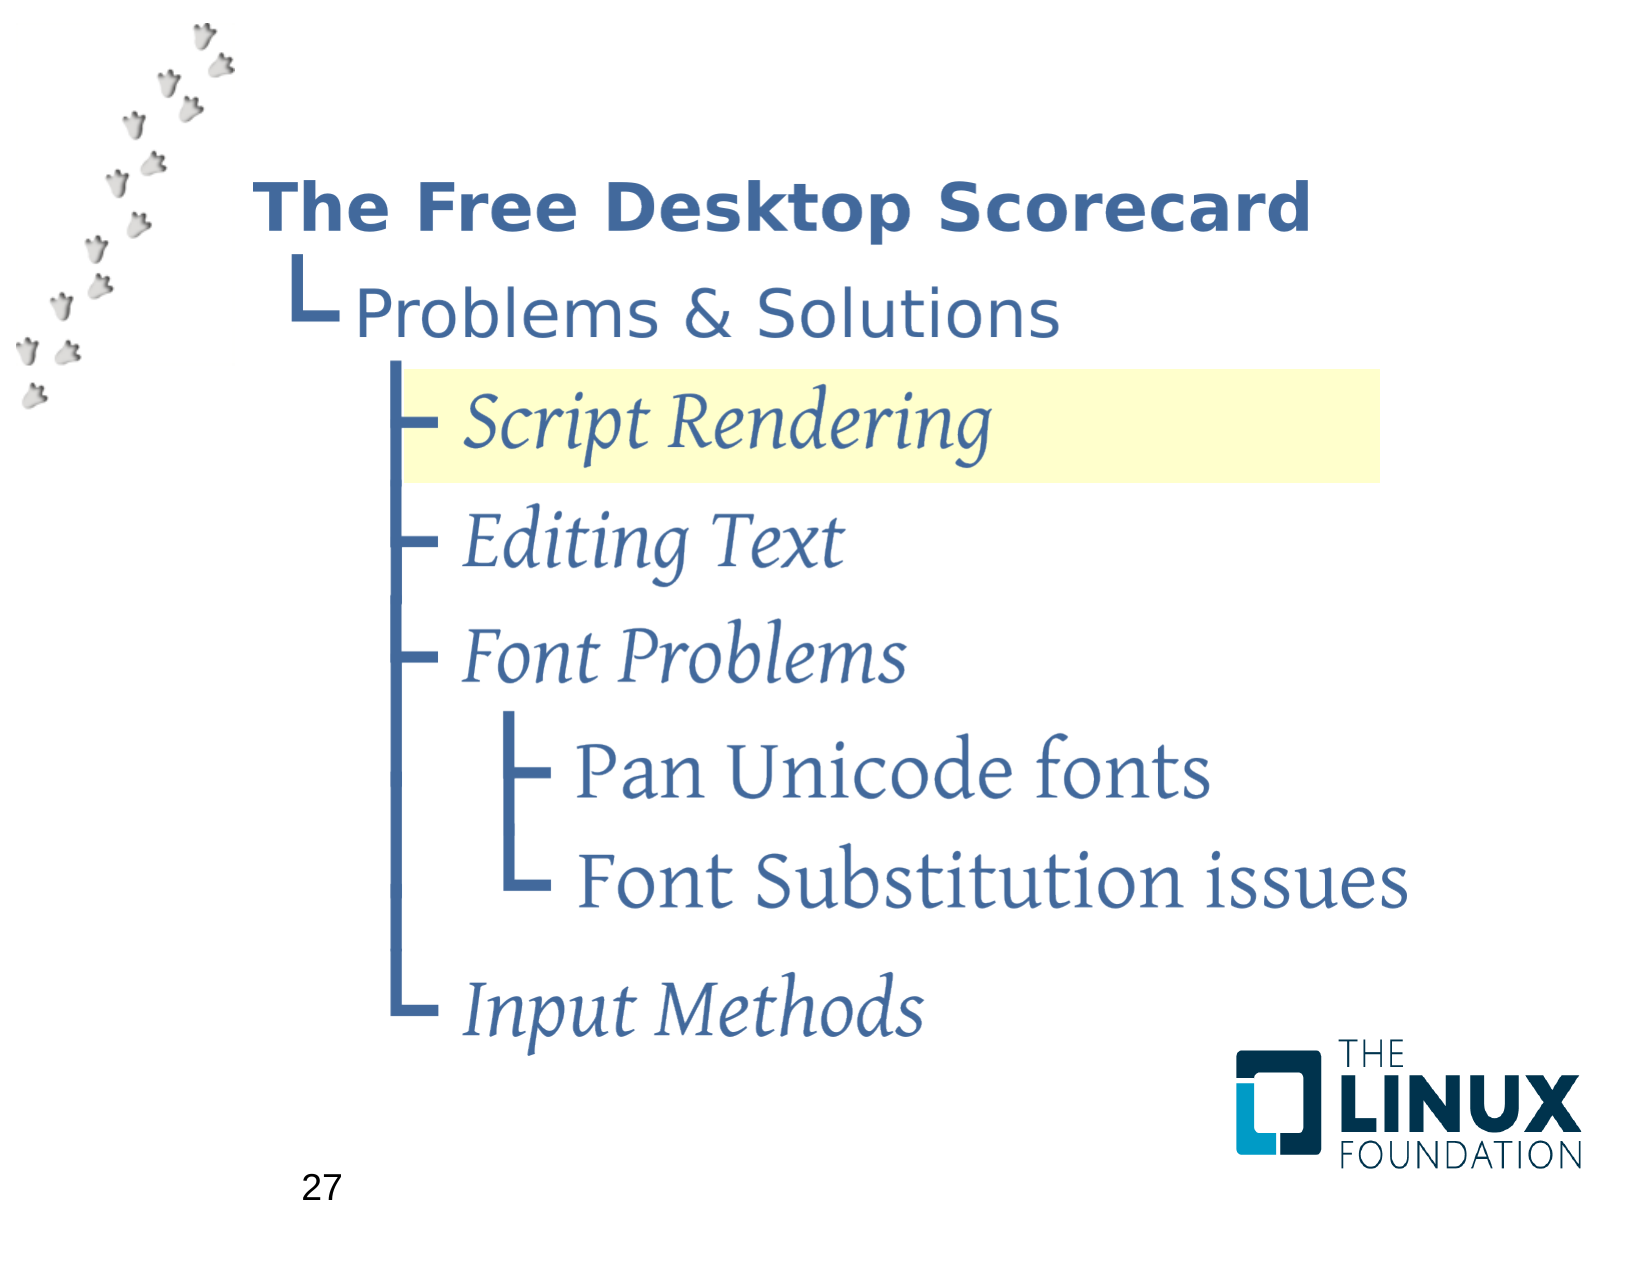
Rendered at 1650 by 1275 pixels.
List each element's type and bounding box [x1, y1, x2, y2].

picture [253, 180, 1613, 1200]
picture [16, 23, 235, 430]
